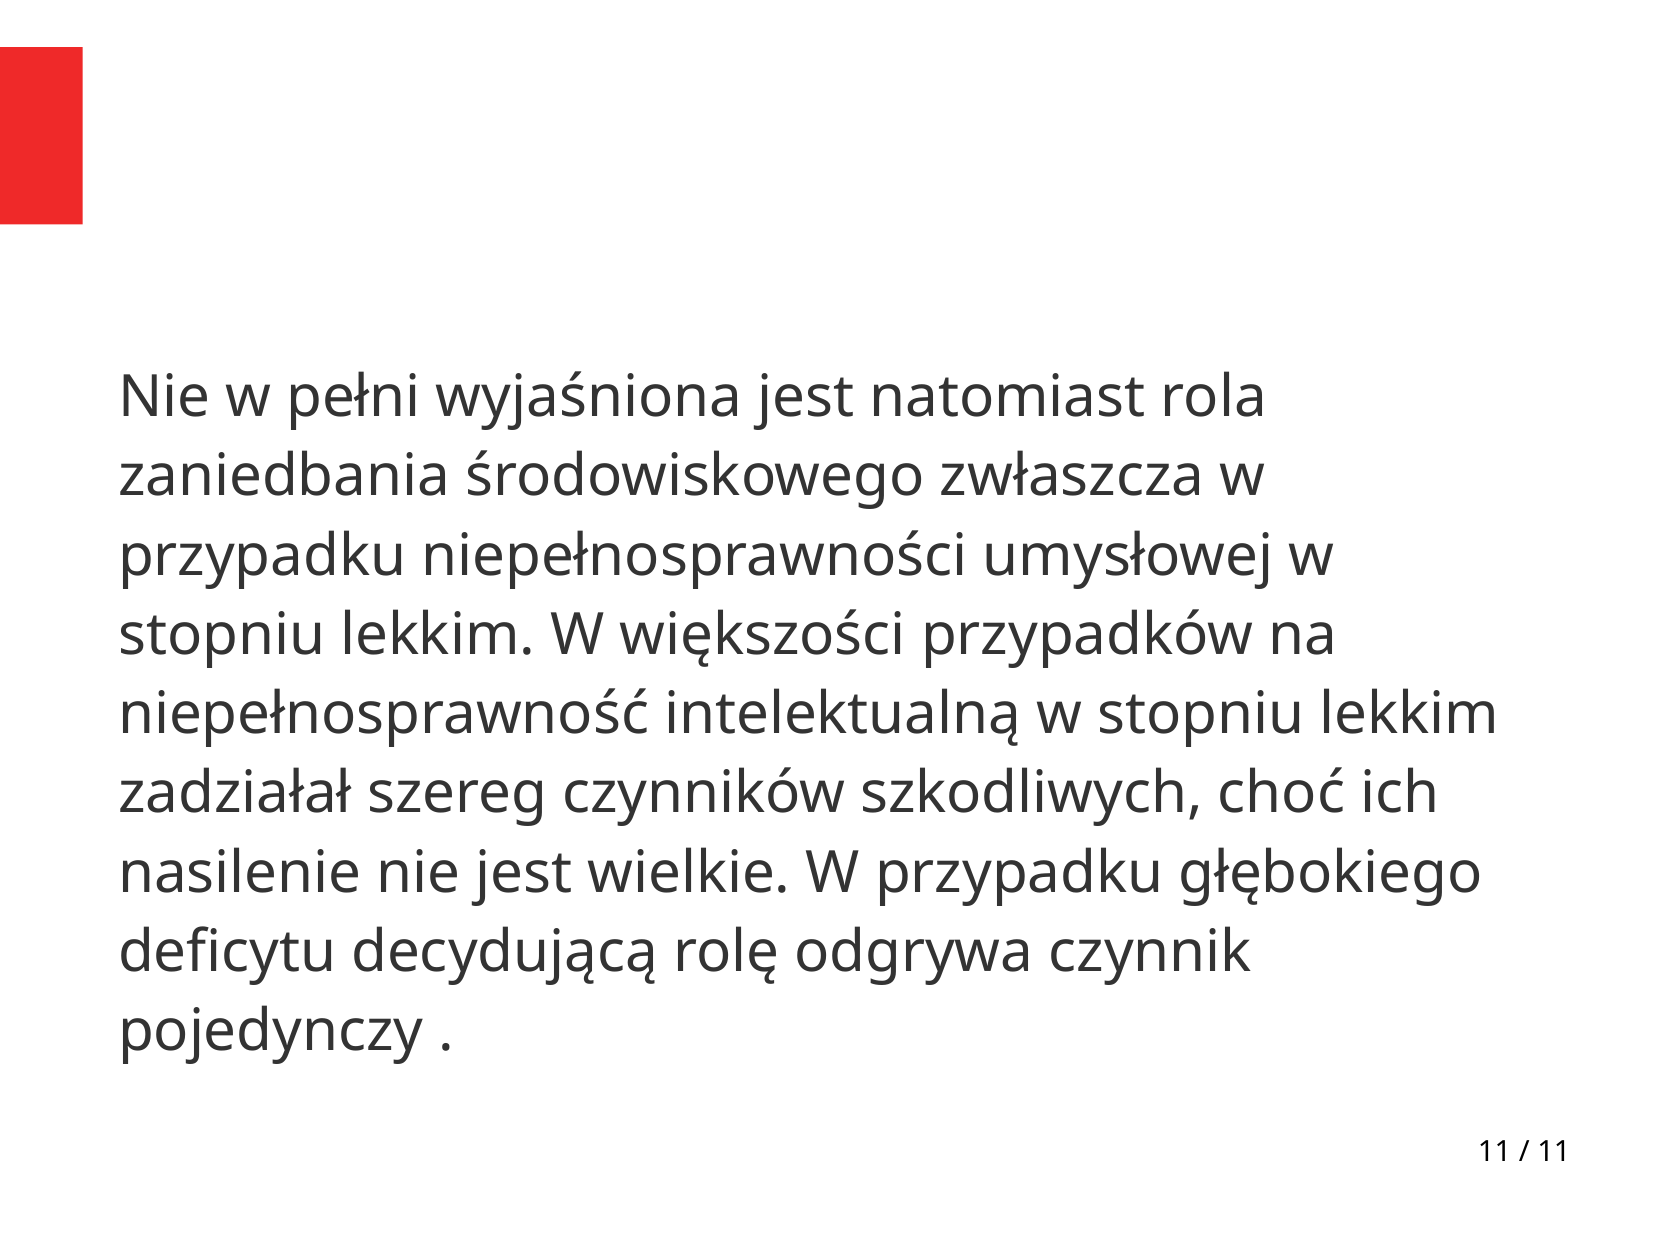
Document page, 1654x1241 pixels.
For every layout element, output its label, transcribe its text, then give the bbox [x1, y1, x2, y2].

list Nie w pełni wyjaśniona jest natomiast rola zaniedbania środowiskowego zwłaszcza w przypadku niepełnosprawności umysłowej w stopniu lekkim. W większości przypadków na niepełnosprawność intelektualną w stopniu lekkim zadziałał szereg czynników szkodliwych, choć ich nasilenie nie jest wielkie. W przypadku głębokiego deficytu decydującą rolę odgrywa czynnik pojedynczy . [118, 354, 1536, 1074]
